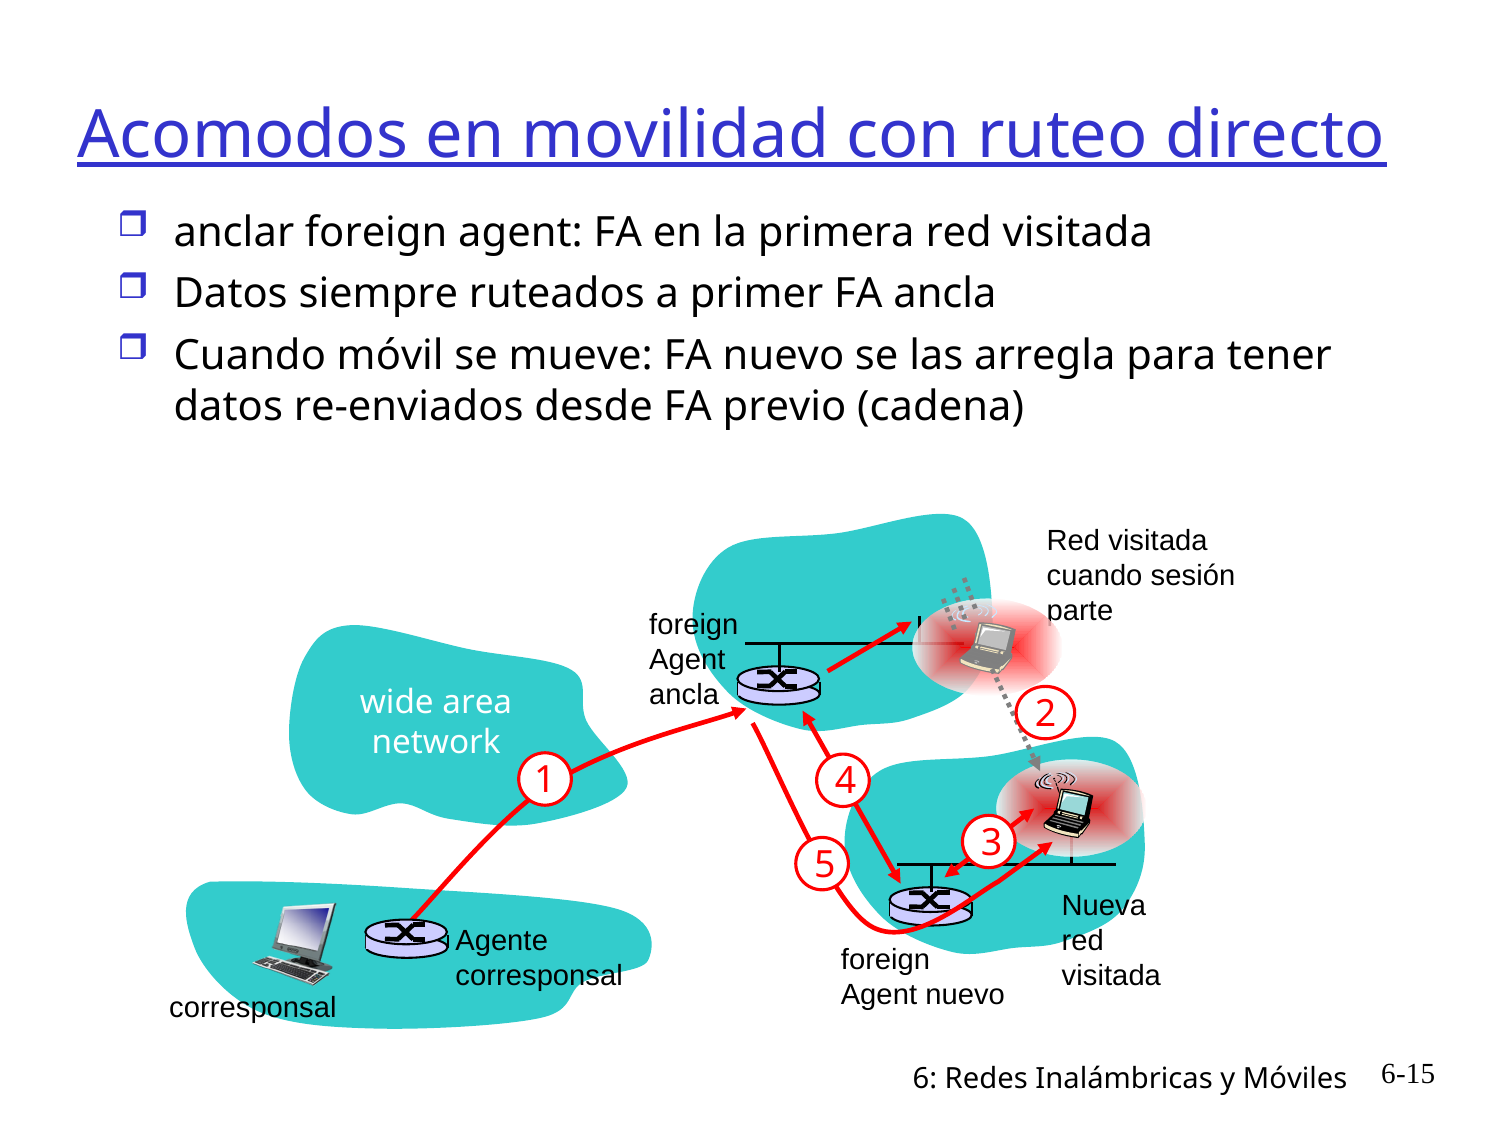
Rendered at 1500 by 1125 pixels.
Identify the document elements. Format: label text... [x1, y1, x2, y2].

picture [231, 899, 338, 992]
text_box [695, 513, 1063, 732]
text_box [816, 767, 820, 794]
text_box [289, 625, 610, 826]
text_box [185, 881, 629, 1029]
text_box [795, 851, 799, 877]
text_box foreign Agent nuevo [826, 932, 1084, 1019]
text_box Agente corresponsal [440, 913, 705, 1000]
text_box 1 [519, 747, 571, 809]
text_box wide area network [317, 672, 556, 768]
title Acomodos en movilidad con ruteo directo [62, 37, 1473, 225]
text_box foreign Agent ancla [634, 597, 797, 718]
text_box corresponsal [154, 980, 426, 1032]
text_box Nueva red visitada [1046, 878, 1197, 999]
chart [1034, 771, 1094, 839]
text_box [845, 736, 1147, 932]
text_box 4 [820, 748, 872, 810]
text_box [504, 756, 628, 826]
list anclar foreign agent: FA en la primera red visitada Datos siempre ruteados a primer FA ancla Cuando móvil se mueve: FA nuevo se las arregla para tener datos re-enviados desde FA previo (cadena) [102, 197, 1378, 468]
text_box 3 [966, 810, 1018, 871]
text_box 5 [799, 832, 851, 893]
text_box 2 [1019, 681, 1072, 742]
text_box Red visitada cuando sesión parte [1031, 514, 1303, 635]
